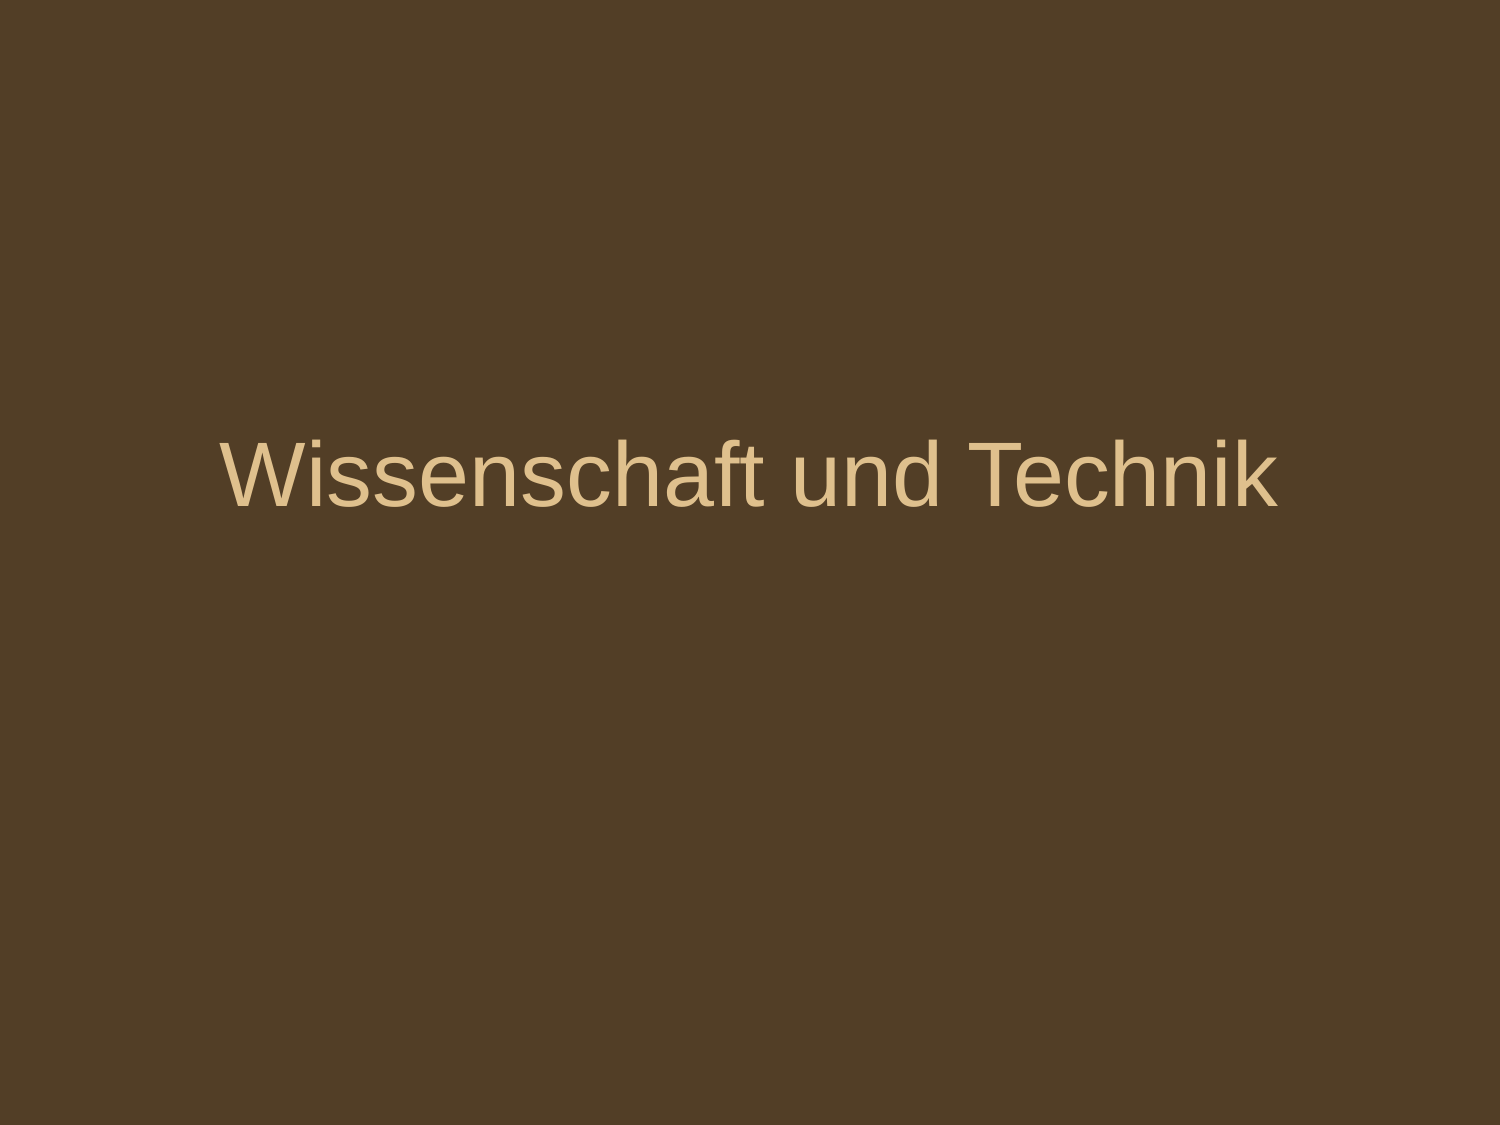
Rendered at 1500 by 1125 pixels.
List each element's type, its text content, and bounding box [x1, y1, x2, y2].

title Wissenschaft und Technik [112, 349, 1388, 591]
